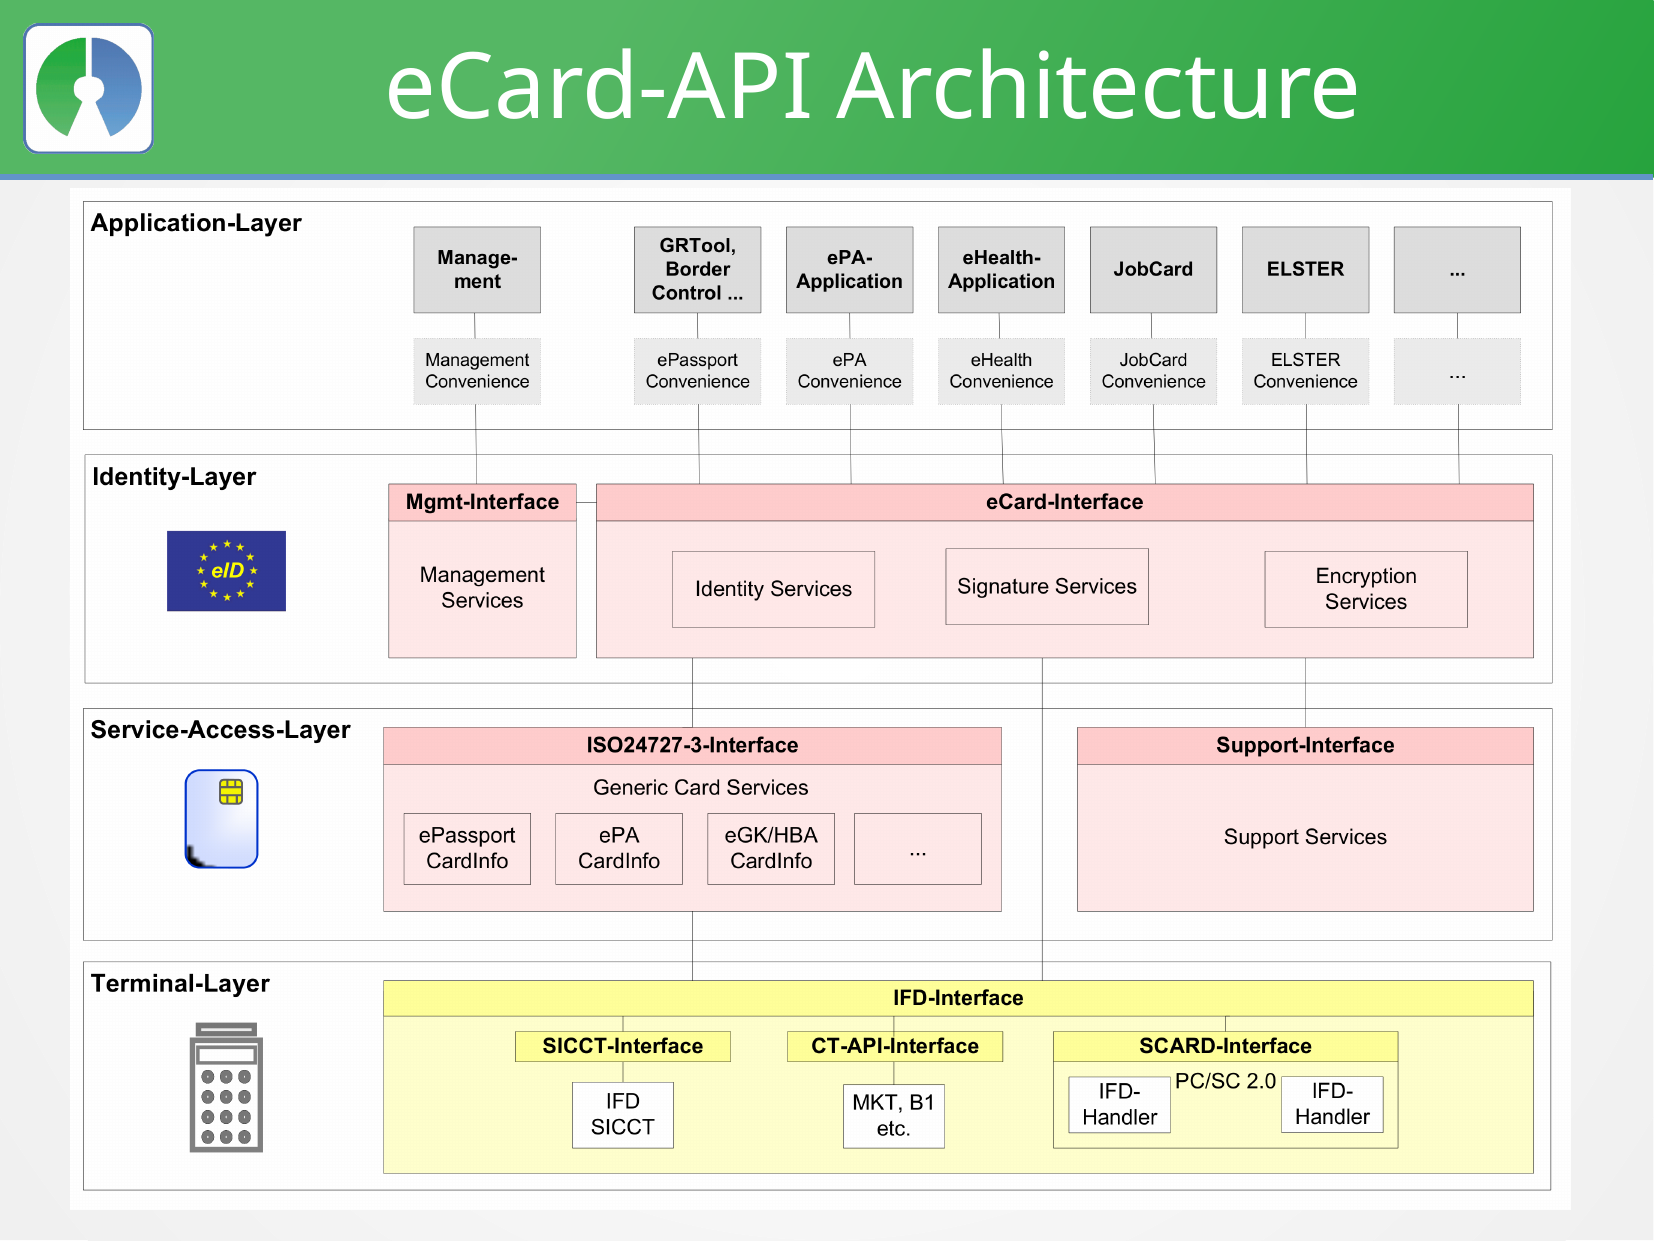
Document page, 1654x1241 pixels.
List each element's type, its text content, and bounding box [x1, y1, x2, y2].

title eCard-API Architecture [177, 11, 1571, 154]
picture [23, 23, 154, 154]
picture [70, 188, 1571, 1210]
